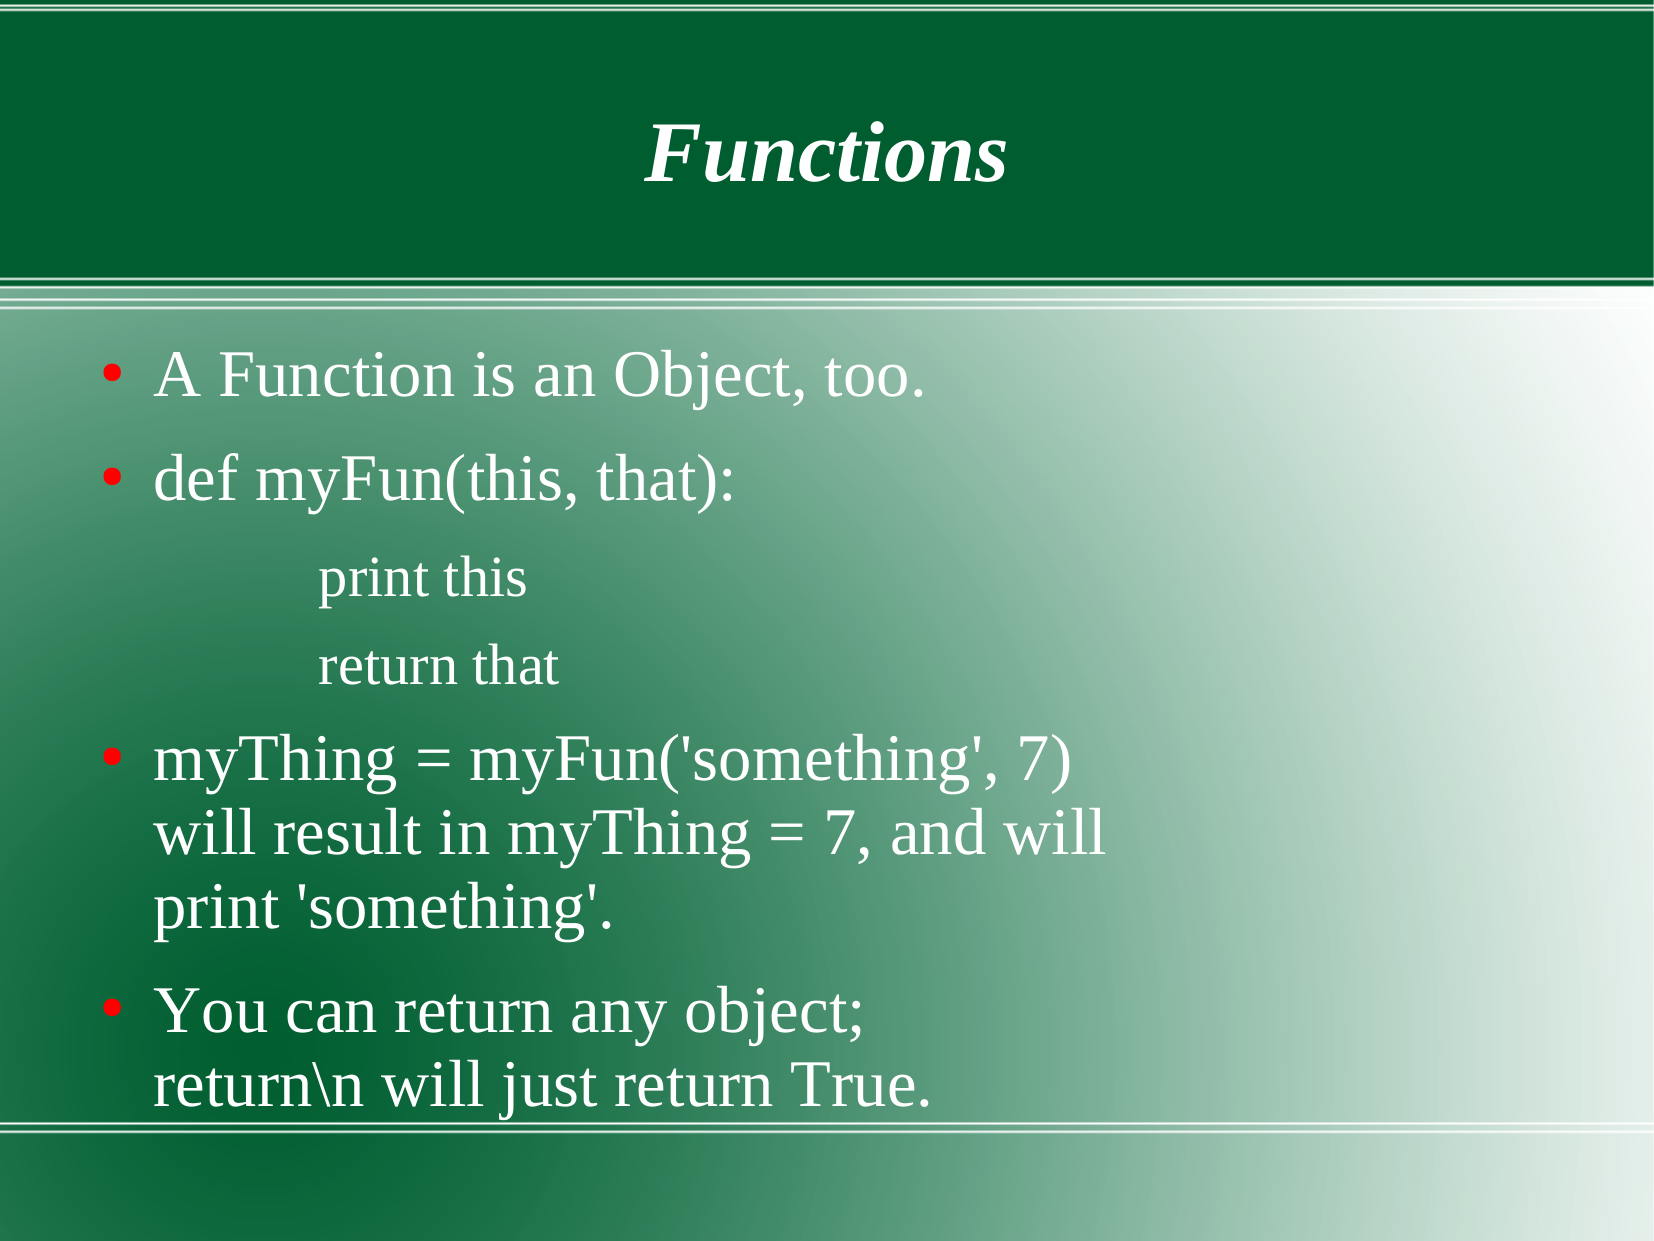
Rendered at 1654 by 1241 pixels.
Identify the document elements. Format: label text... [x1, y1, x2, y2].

list A Function is an Object, too. def myFun(this, that): print this return that myThing = myFun('something', 7) will result in myThing = 7, and will print 'something'. You can return any object; return\n will just return True. [82, 337, 1571, 1156]
picture [0, 0, 1654, 1241]
title Functions [82, 49, 1571, 257]
